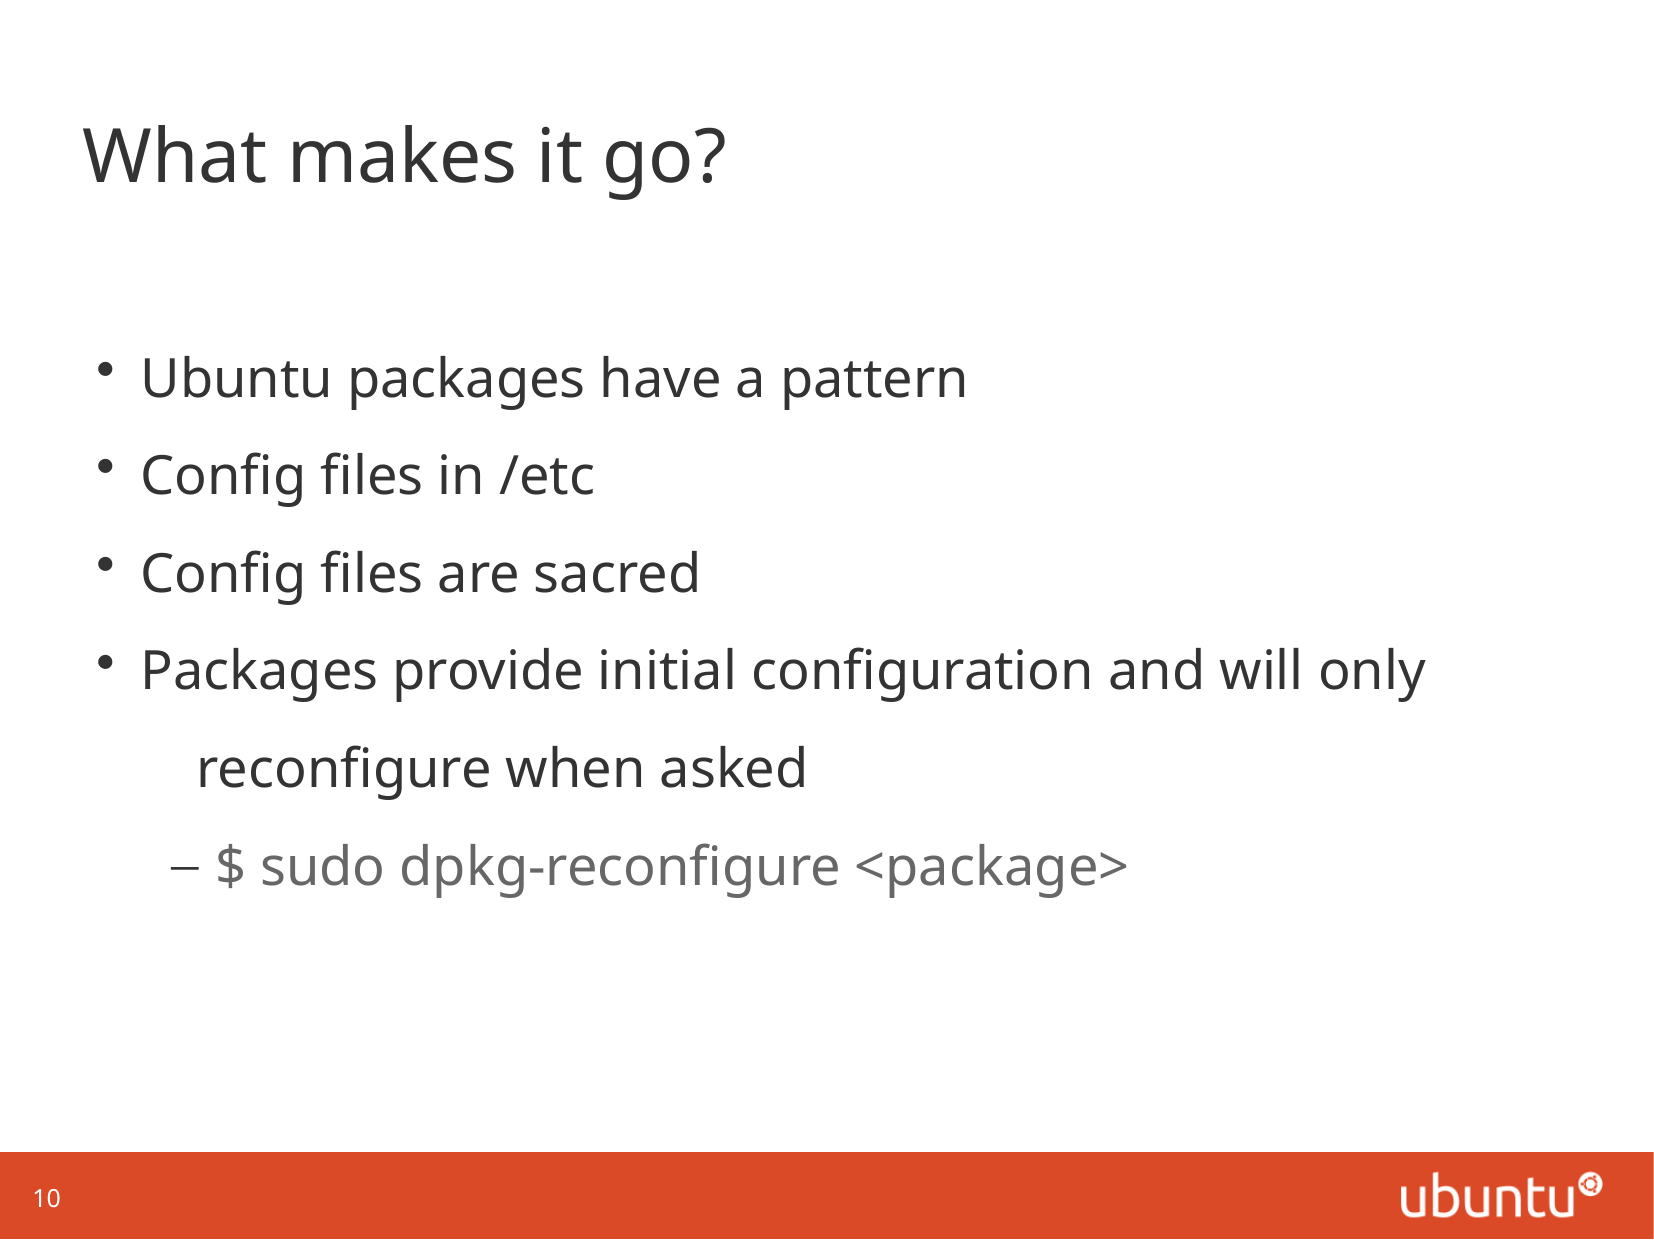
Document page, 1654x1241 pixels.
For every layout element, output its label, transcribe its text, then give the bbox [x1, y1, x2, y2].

title What makes it go? [82, 56, 1571, 249]
picture [0, 1152, 1654, 1239]
list Ubuntu packages have a pattern Config files in /etc Config files are sacred Packages provide initial configuration and will only reconfigure when asked $ sudo dpkg-reconfigure <package> [87, 301, 1579, 1121]
